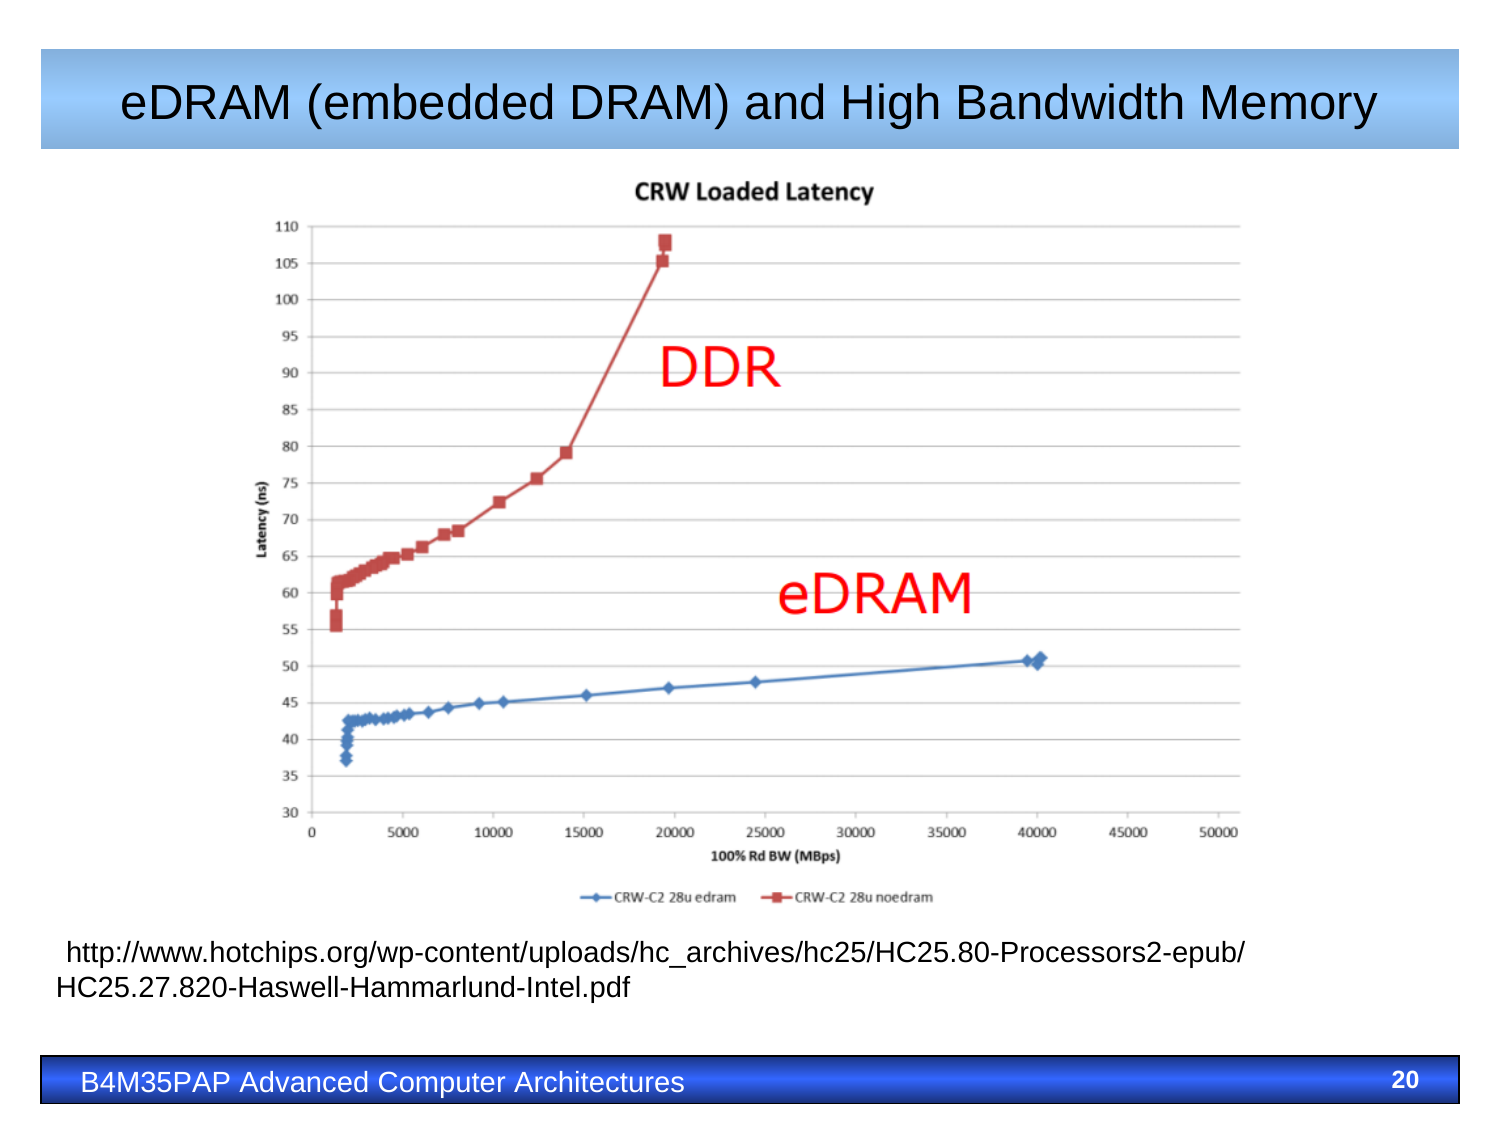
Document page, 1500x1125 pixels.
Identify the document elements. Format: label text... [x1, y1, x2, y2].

title eDRAM (embedded DRAM) and High Bandwidth Memory [41, 49, 1459, 149]
picture [250, 172, 1251, 912]
text_box http://www.hotchips.org/wp-content/uploads/hc_archives/hc25/HC25.80-Processors2-epub/HC25.27.820-Haswell-Hammarlund-Intel.pdf [41, 925, 1424, 1012]
